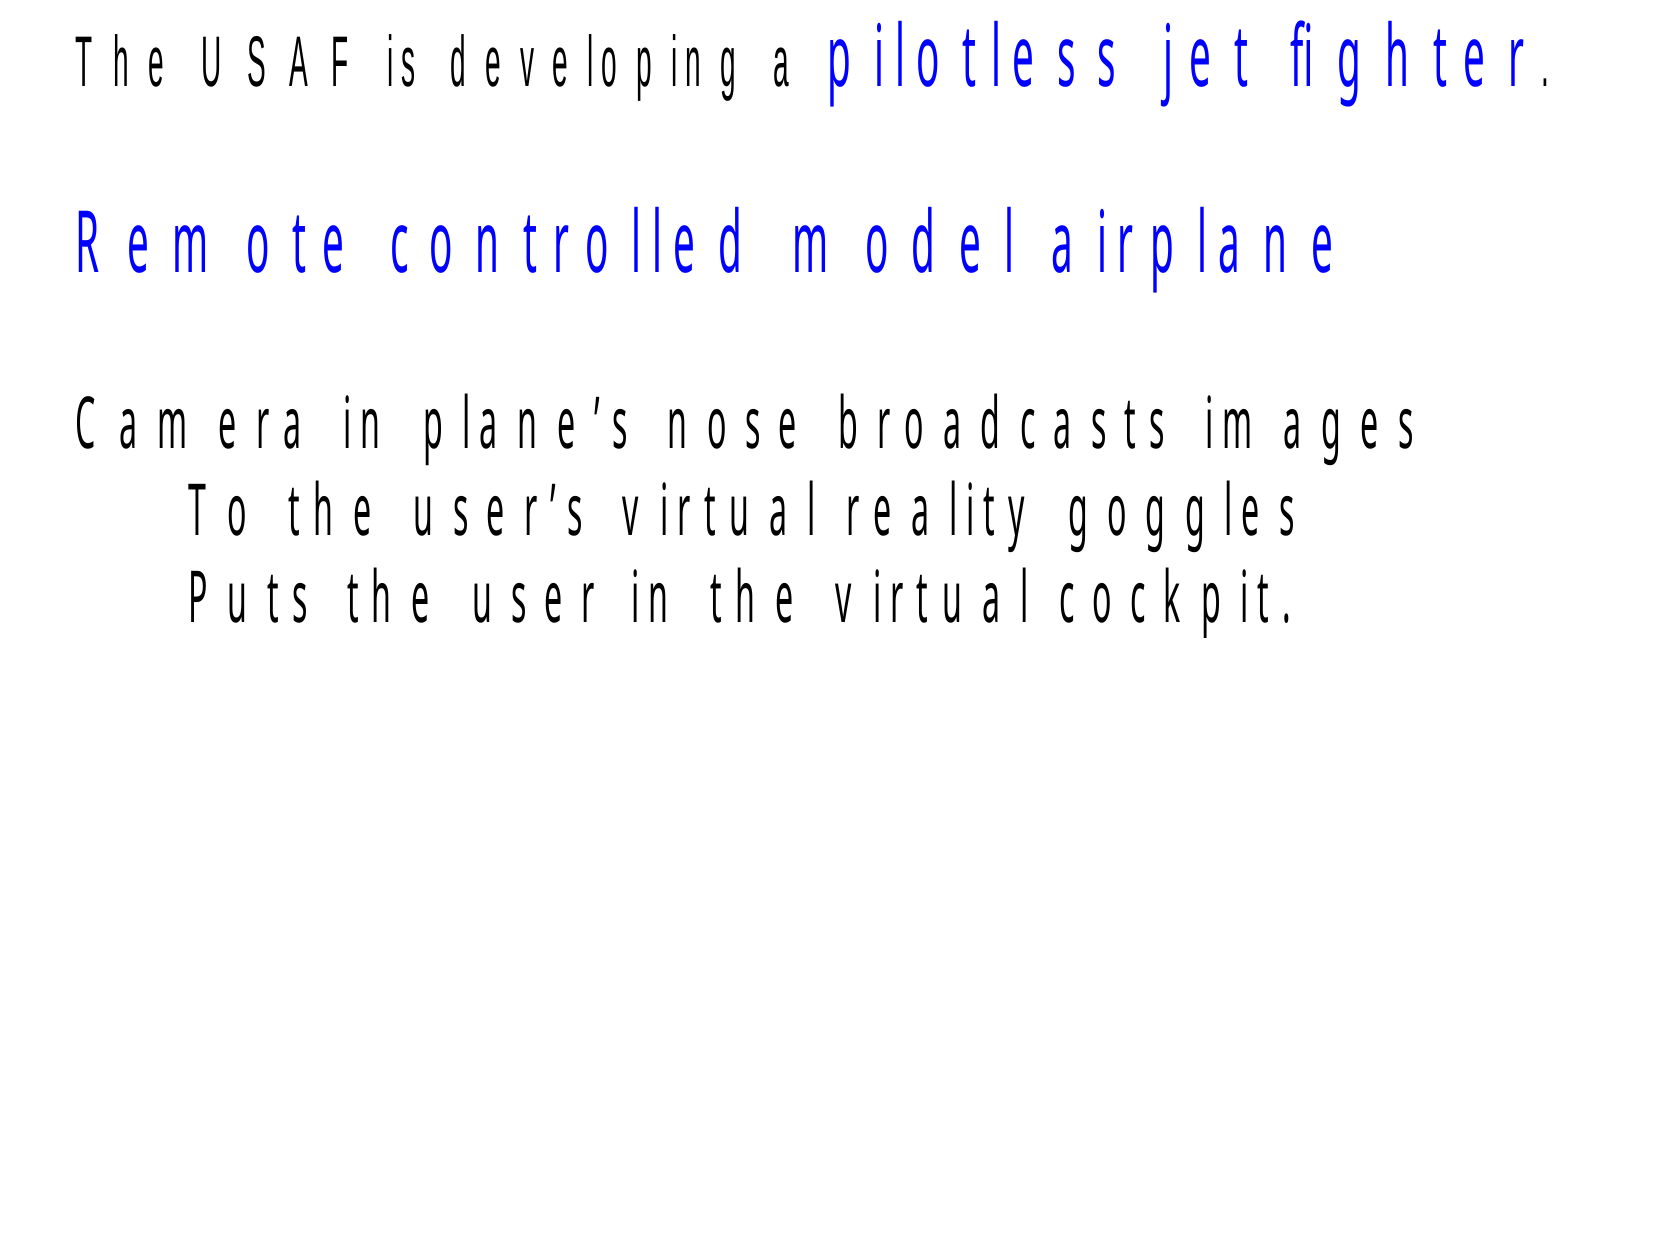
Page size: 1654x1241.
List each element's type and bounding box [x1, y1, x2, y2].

picture [75, 0, 1613, 638]
